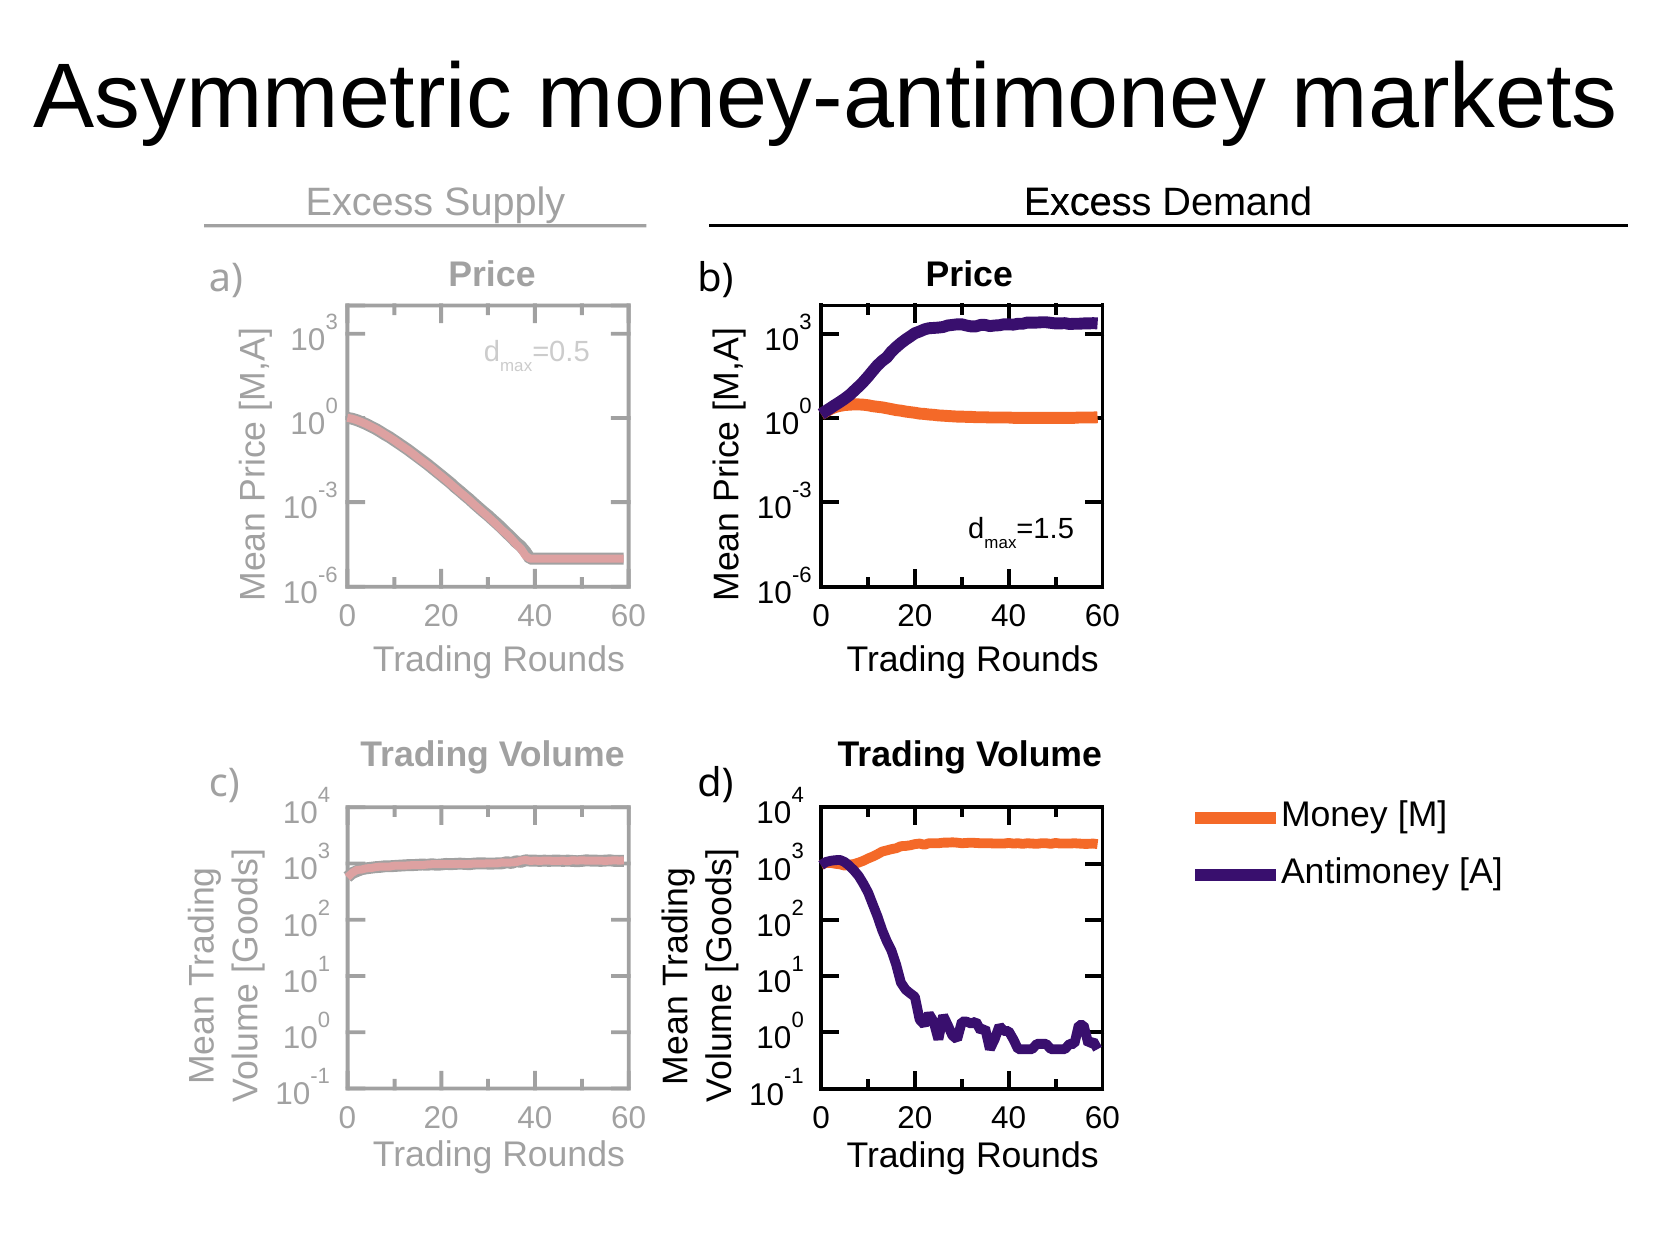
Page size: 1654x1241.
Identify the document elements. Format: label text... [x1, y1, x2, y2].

text_box dmax=1.5 [953, 504, 1130, 571]
title Asymmetric money-antimoney markets [19, 0, 1634, 199]
text_box dmax=0.5 [469, 327, 646, 394]
picture [1181, 744, 1604, 1184]
picture [164, 176, 1641, 1229]
